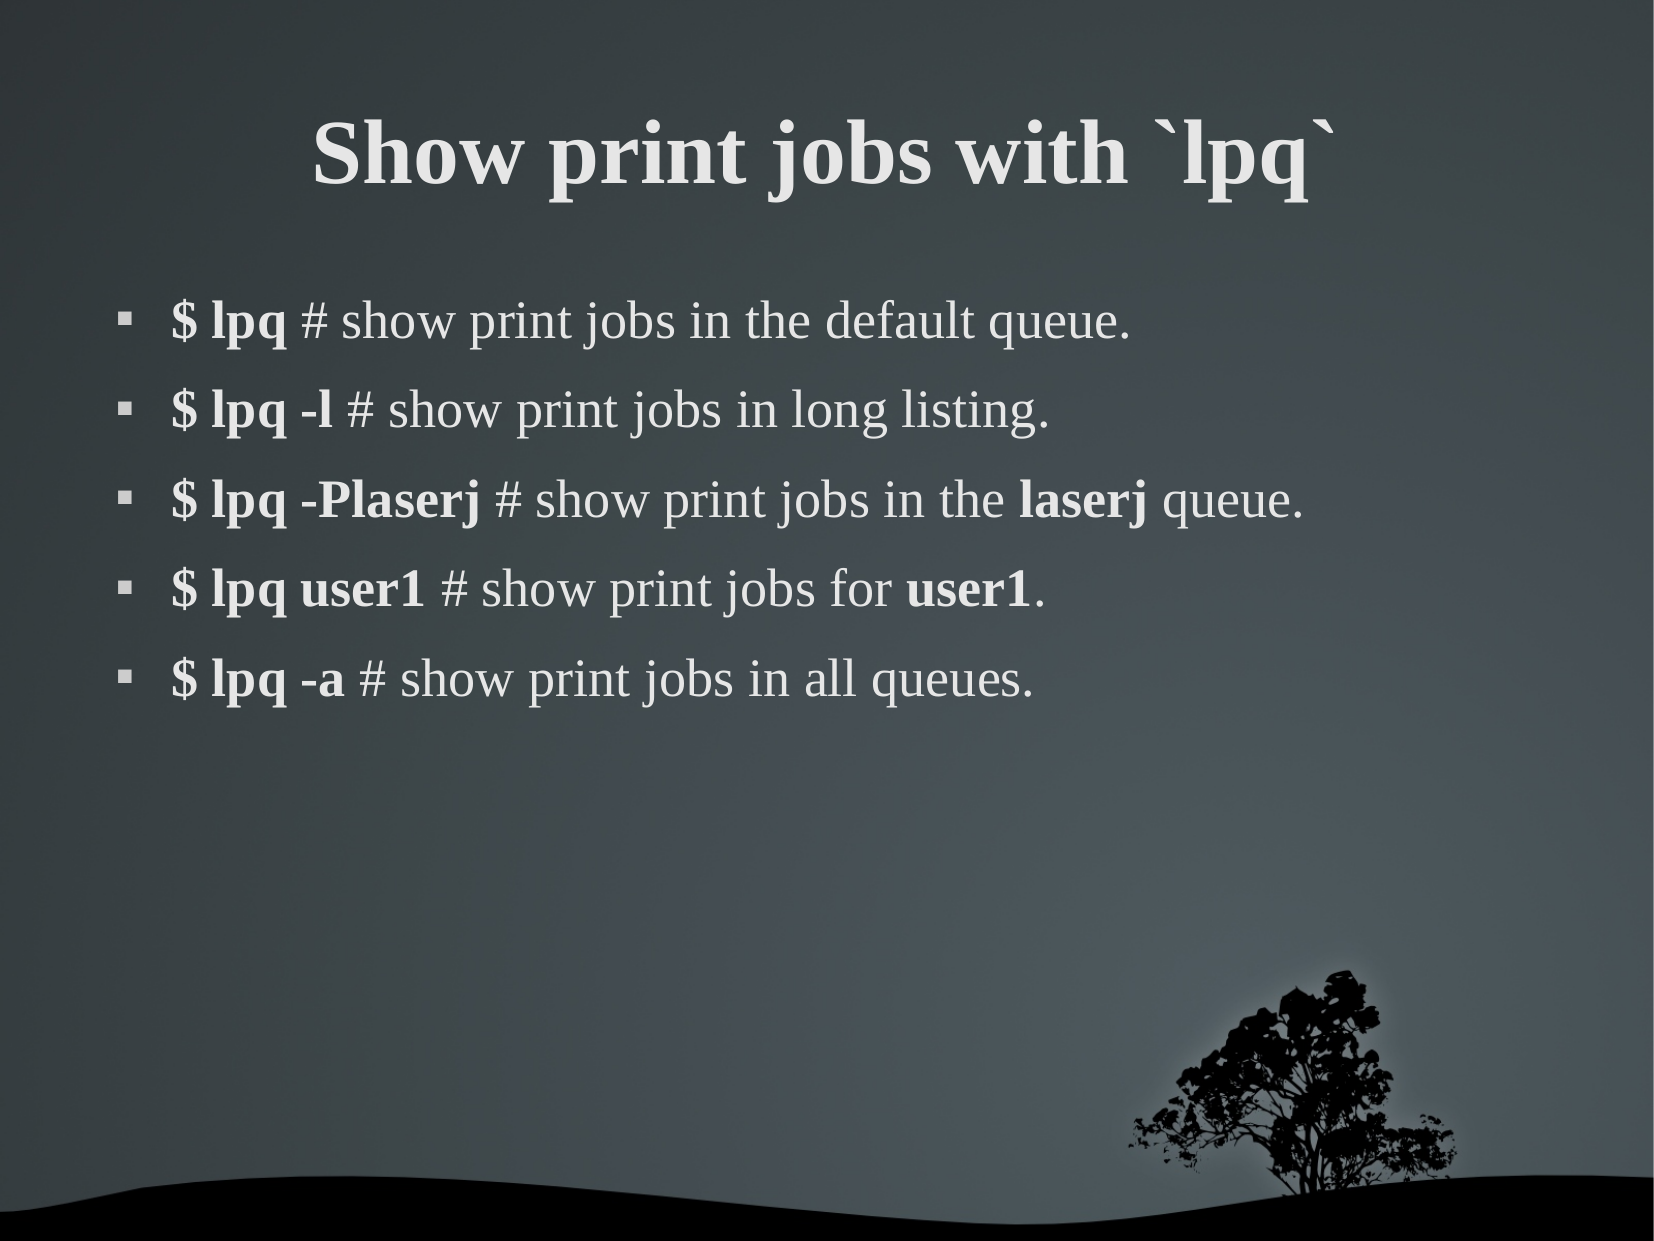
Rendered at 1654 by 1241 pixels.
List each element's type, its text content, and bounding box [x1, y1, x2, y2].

list $ lpq # show print jobs in the default queue. $ lpq -l # show print jobs in long listing. $ lpq -Plaserj # show print jobs in the laserj queue. $ lpq user1 # show print jobs for user1. $ lpq -a # show print jobs in all queues. [82, 290, 1571, 1168]
title Show print jobs with `lpq` [82, 49, 1571, 257]
picture [0, 0, 1654, 1241]
